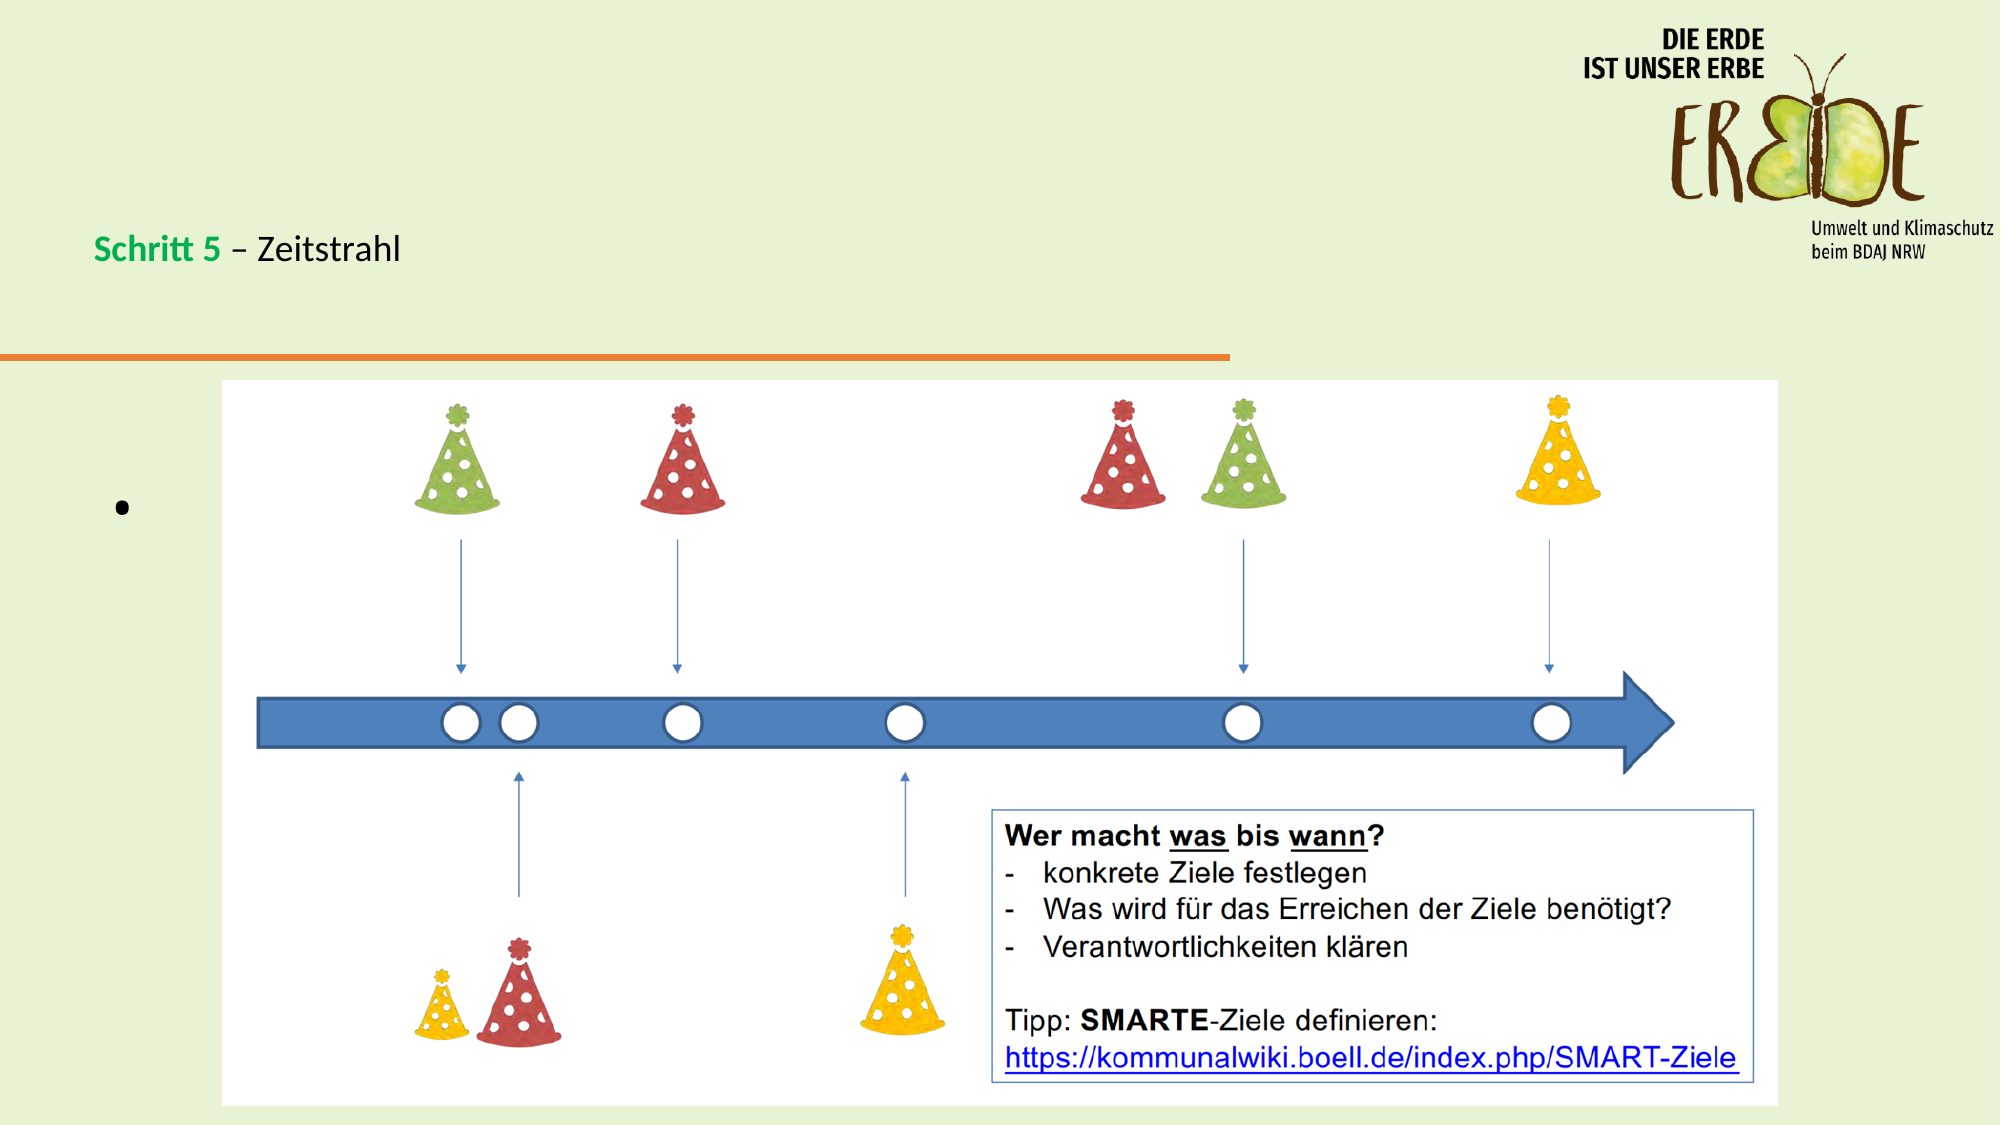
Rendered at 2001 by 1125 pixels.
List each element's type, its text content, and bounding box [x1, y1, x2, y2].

picture [222, 380, 1778, 1107]
text_box [96, 424, 222, 592]
text_box Schritt 5 – Zeitstrahl [78, 207, 1581, 274]
